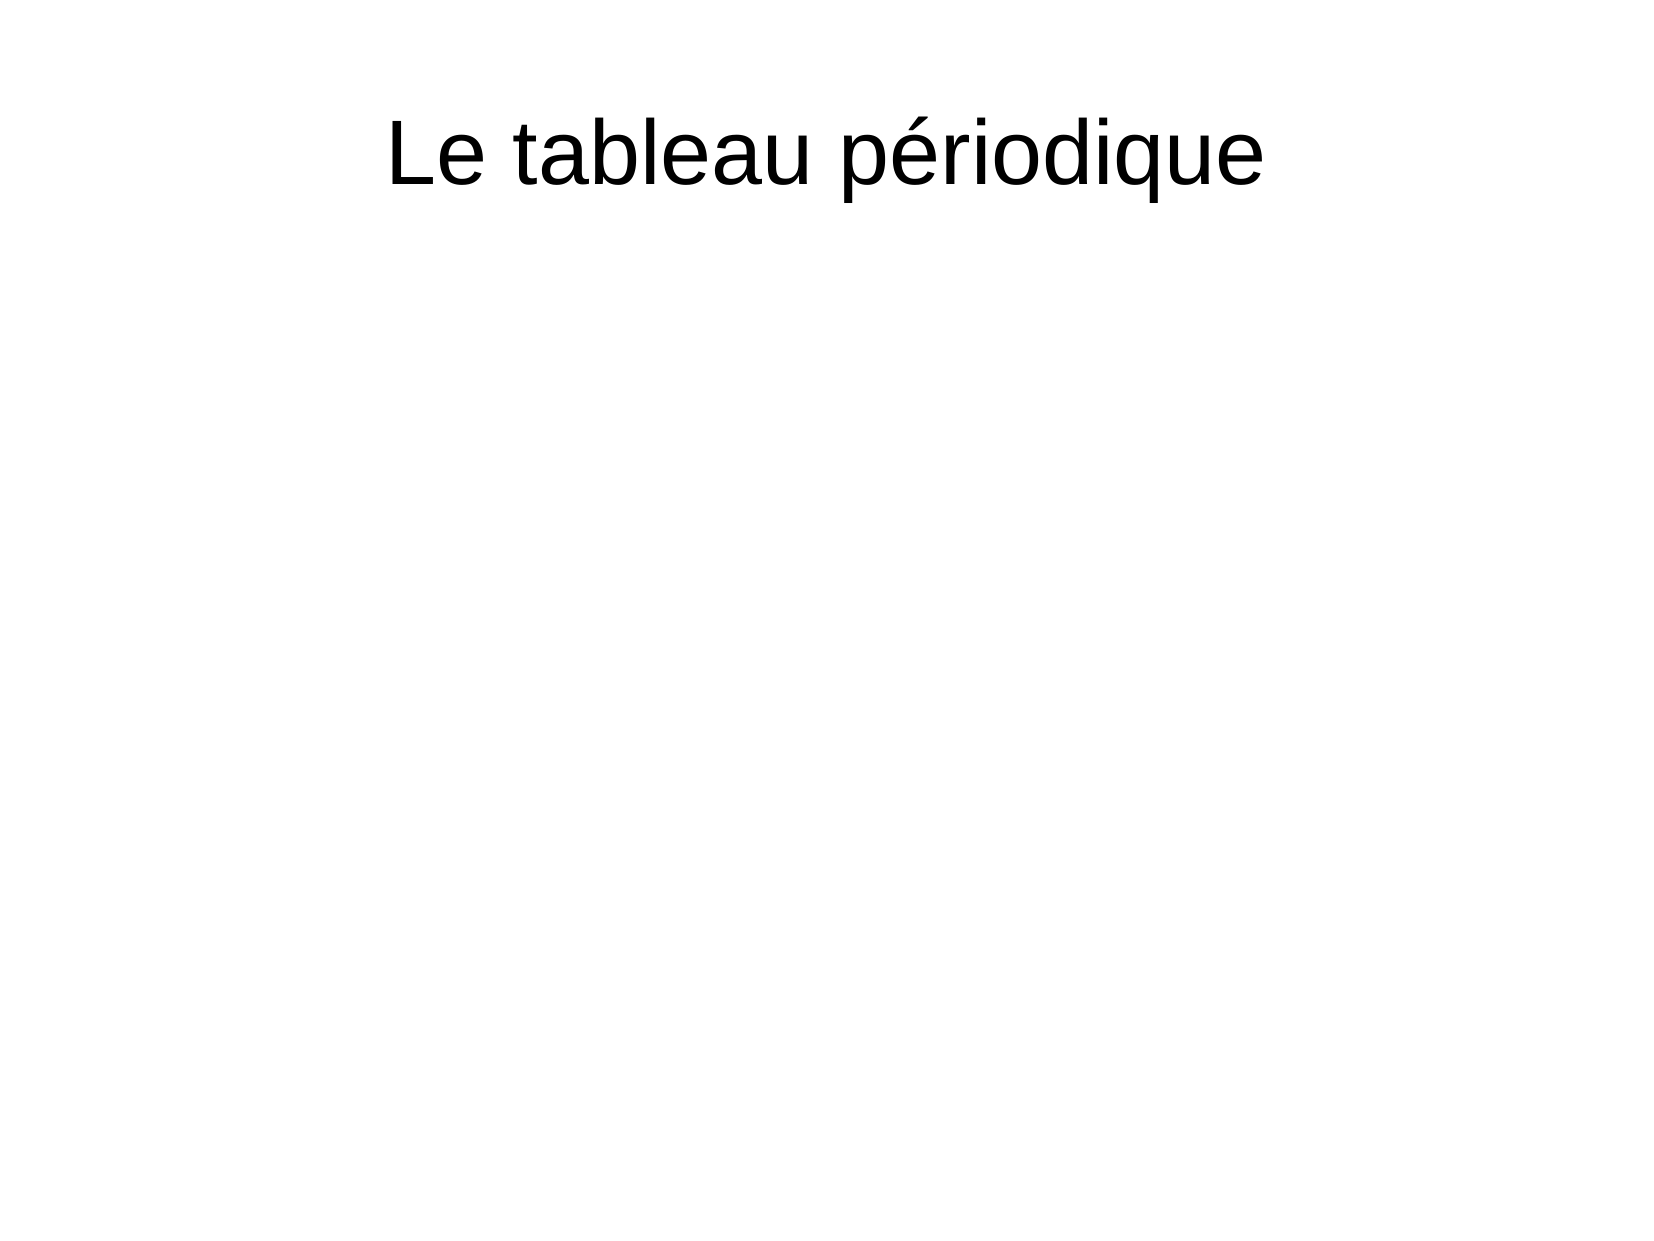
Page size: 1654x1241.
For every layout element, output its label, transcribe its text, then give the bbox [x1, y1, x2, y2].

title Le tableau périodique [82, 49, 1571, 257]
